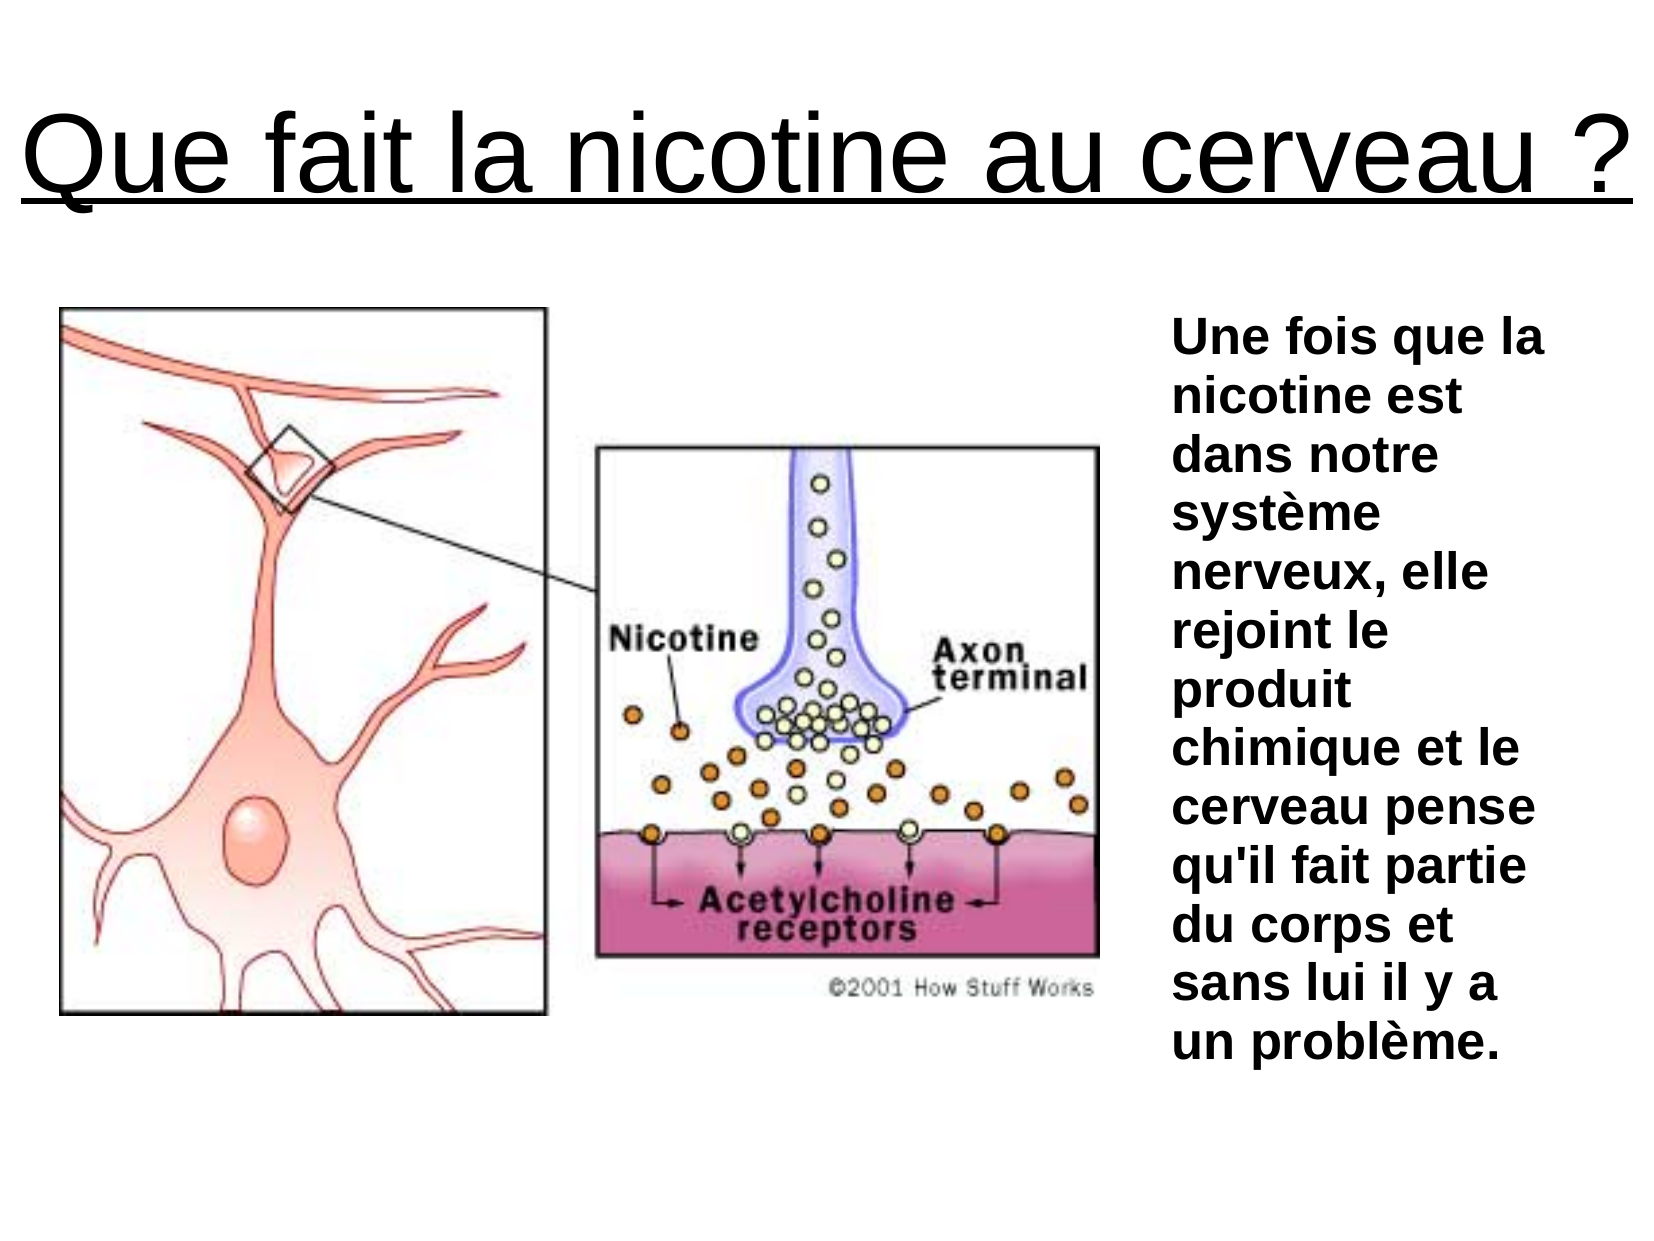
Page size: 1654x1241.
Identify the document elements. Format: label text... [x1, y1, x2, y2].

list Une fois que la nicotine est dans notre système nerveux, elle rejoint le produit chimique et le cerveau pense qu'il fait partie du corps et sans lui il y a un problème. [1122, 307, 1571, 1087]
picture [59, 307, 1100, 1016]
title Que fait la nicotine au cerveau ? [11, 27, 1642, 279]
